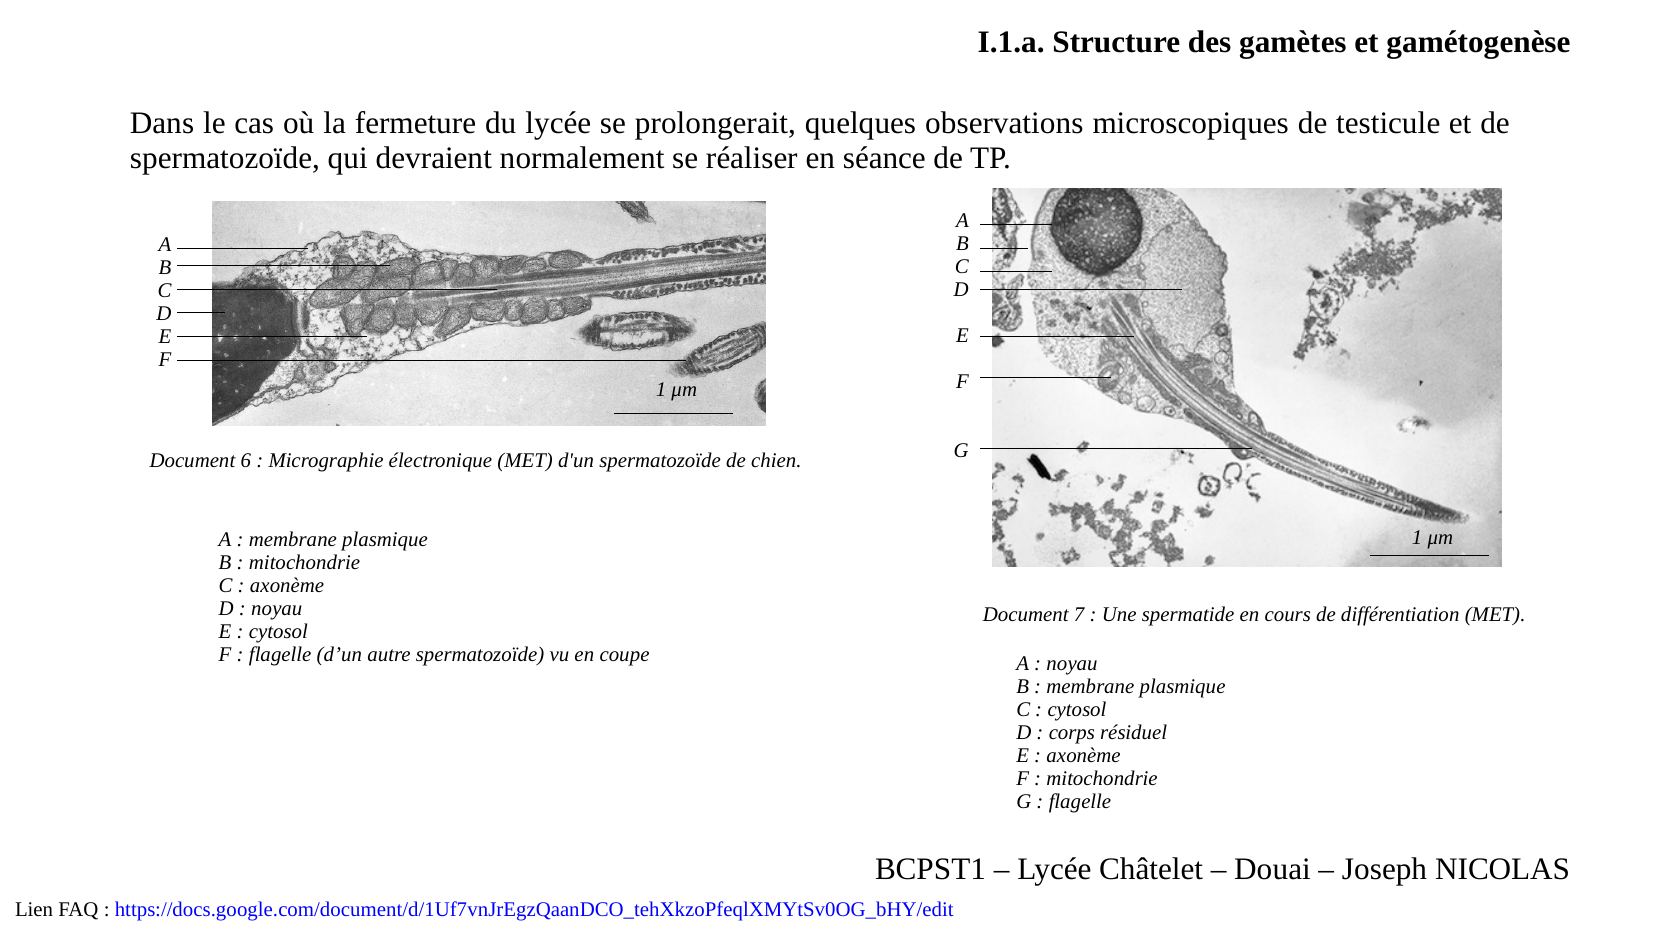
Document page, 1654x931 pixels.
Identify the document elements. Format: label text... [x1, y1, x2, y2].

text_box A : noyau B : membrane plasmique C : cytosol D : corps résiduel E : axonème F : mitochondrie G : flagelle [1016, 652, 1595, 833]
text_box A : membrane plasmique B : mitochondrie C : axonème D : noyau E : cytosol F : flagelle (d’un autre spermatozoïde) vu en coupe [218, 528, 686, 689]
text_box A B C D E F [100, 232, 172, 394]
text_box Lien FAQ : https://docs.google.com/document/d/1Uf7vnJrEgzQaanDCO_tehXkzoPfeqlXMYtSv0OG_bHY/edit [0, 897, 993, 931]
text_box Document 6 : Micrographie électronique (MET) d'un spermatozoïde de chien. [141, 425, 815, 497]
picture [992, 188, 1502, 567]
text_box Document 7 : Une spermatide en cours de différentiation (MET). [982, 578, 1526, 650]
text_box BCPST1 – Lycée Châtelet – Douai – Joseph NICOLAS [637, 832, 1571, 905]
text_box A B C D E F G [897, 209, 969, 485]
text_box 1 μm [1399, 525, 1471, 550]
picture [212, 201, 766, 425]
text_box Dans le cas où la fermeture du lycée se prolongerait, quelques observations microscopiques de testicule et de spermatozoïde, qui devraient normalement se réaliser en séance de TP. [129, 106, 1512, 284]
text_box 1 μm [643, 377, 715, 402]
text_box I.1.a. Structure des gamètes et gamétogenèse [401, 5, 1572, 78]
